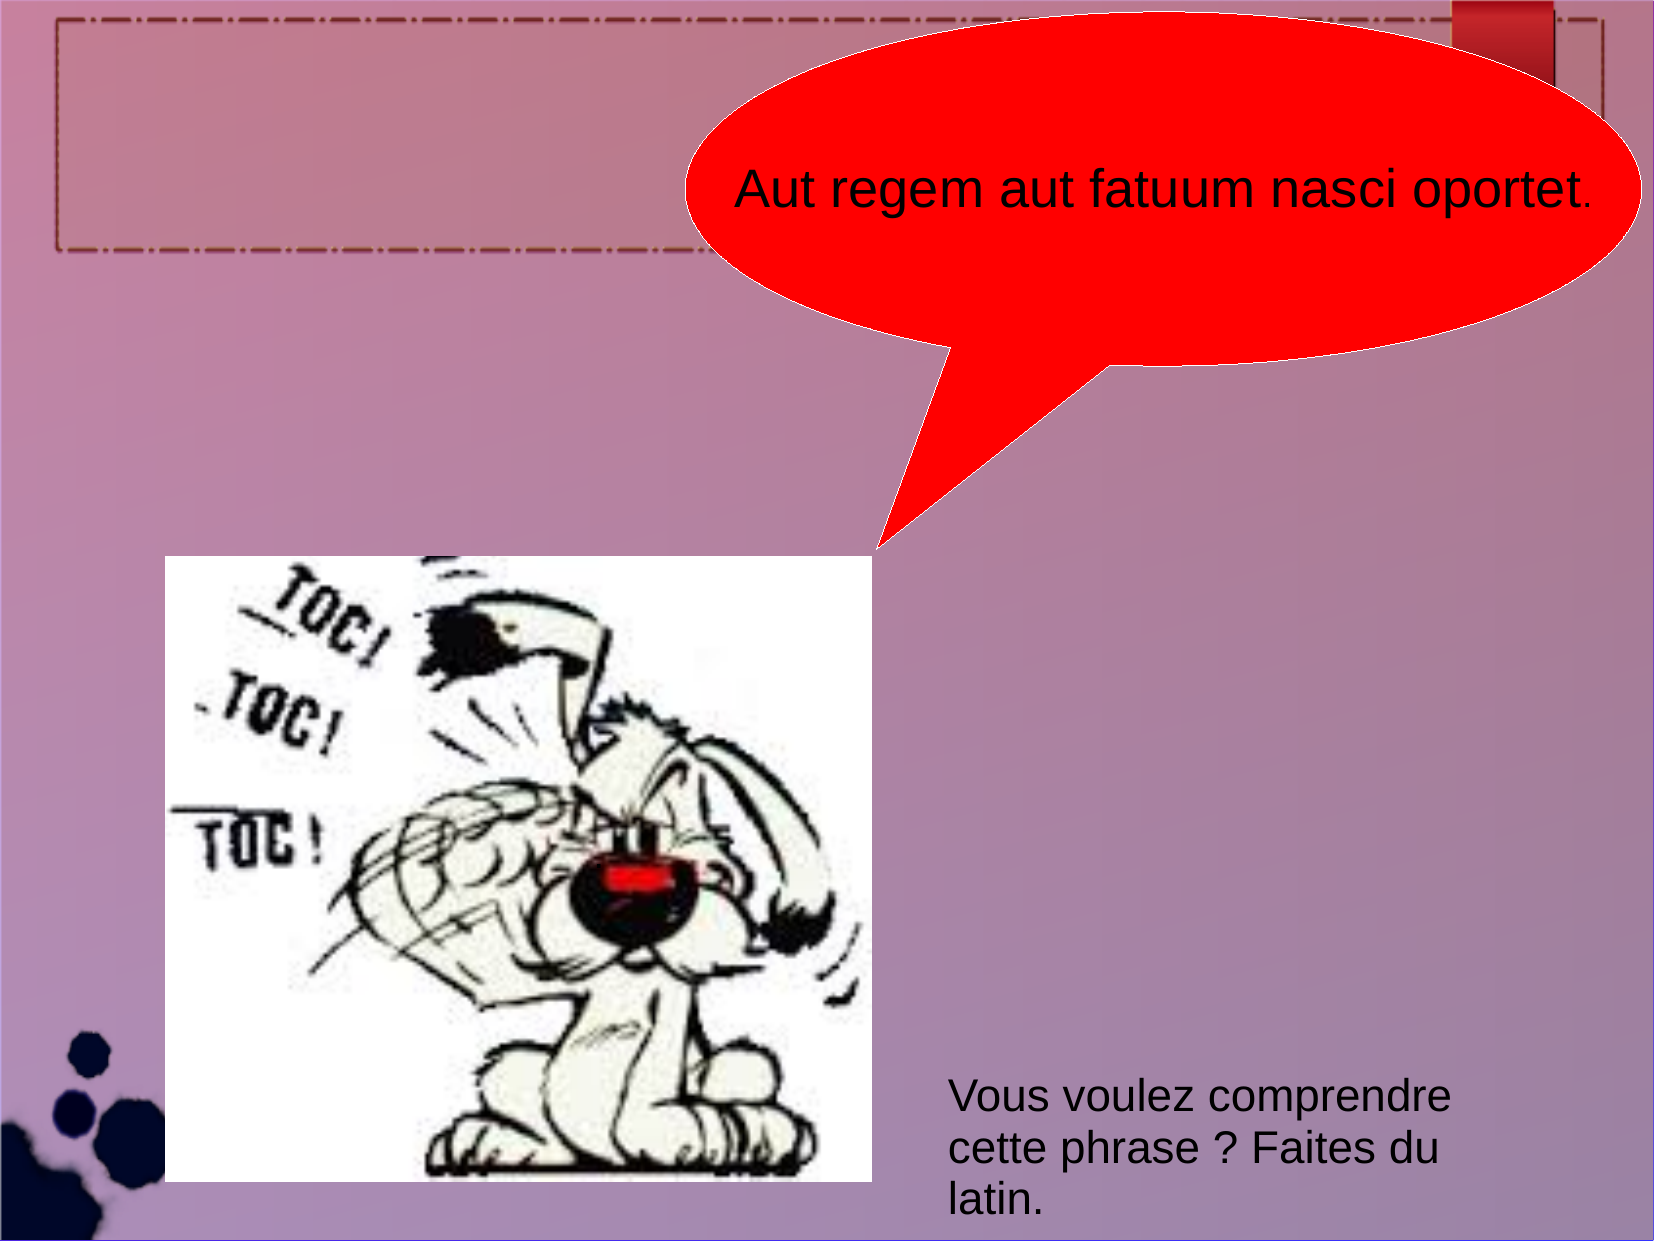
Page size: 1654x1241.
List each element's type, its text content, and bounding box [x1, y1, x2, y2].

text_box Vous voulez comprendre cette phrase ? Faites du latin. [933, 1062, 1524, 1231]
picture [0, 0, 1654, 1240]
text_box . [578, 826, 1507, 945]
text_box Aut regem aut fatuum nasci oportet. [685, 11, 1642, 550]
